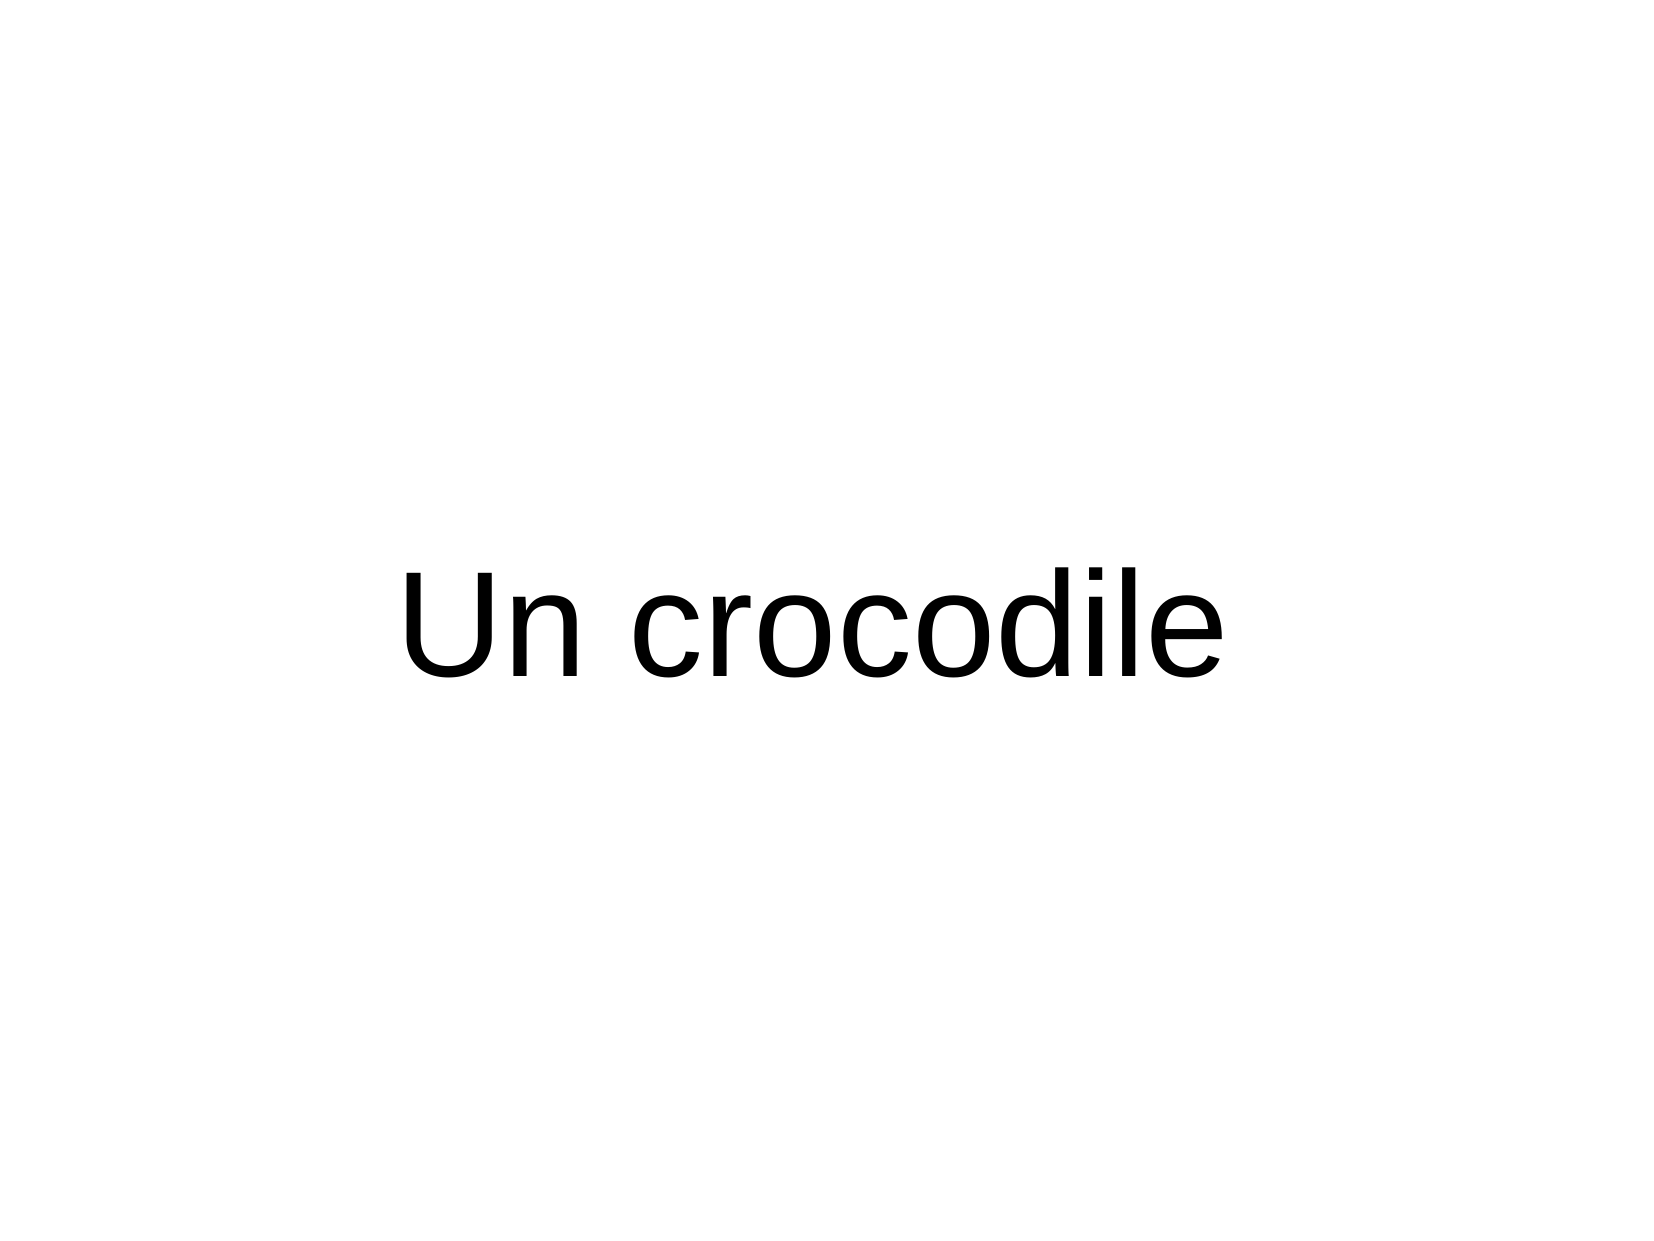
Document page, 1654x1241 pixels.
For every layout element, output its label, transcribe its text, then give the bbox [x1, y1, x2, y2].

text_box Un crocodile [380, 533, 1279, 717]
